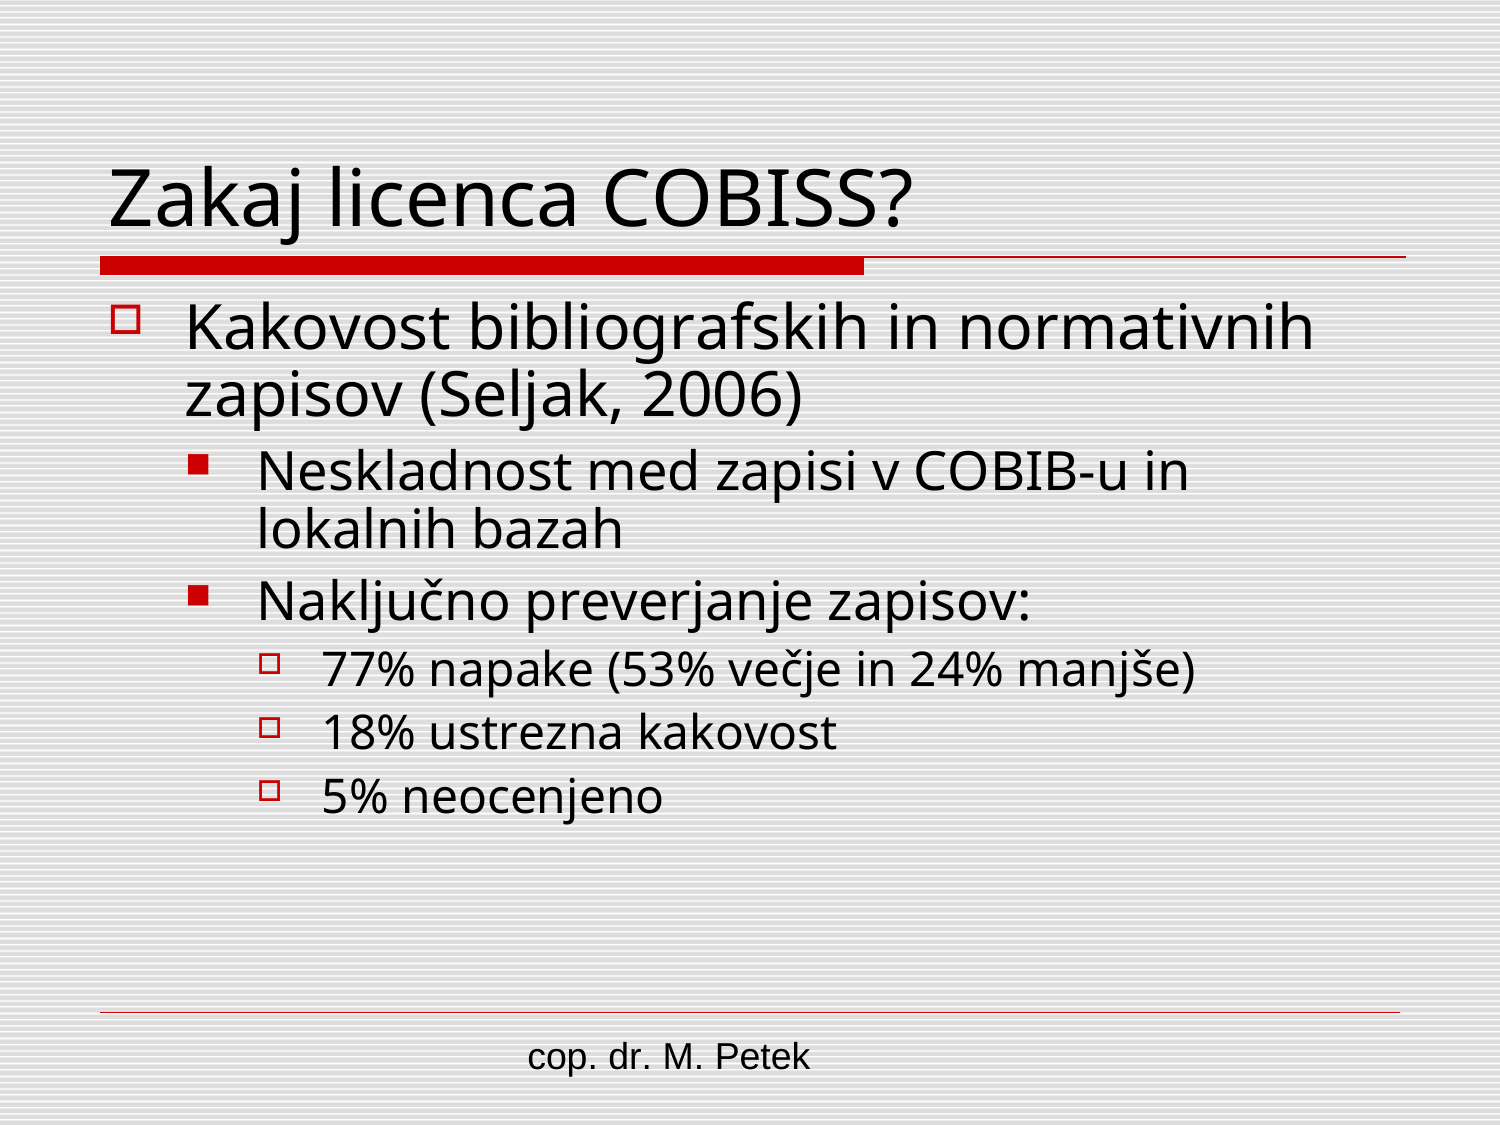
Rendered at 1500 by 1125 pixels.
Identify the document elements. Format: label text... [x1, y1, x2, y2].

picture [0, 0, 1500, 1125]
list Kakovost bibliografskih in normativnih zapisov (Seljak, 2006) Neskladnost med zapisi v COBIB-u in lokalnih bazah Naključno preverjanje zapisov: 77% napake (53% večje in 24% manjše) 18% ustrezna kakovost 5% neocenjeno [92, 287, 1406, 988]
title Zakaj licenca COBISS? [94, 49, 1407, 250]
